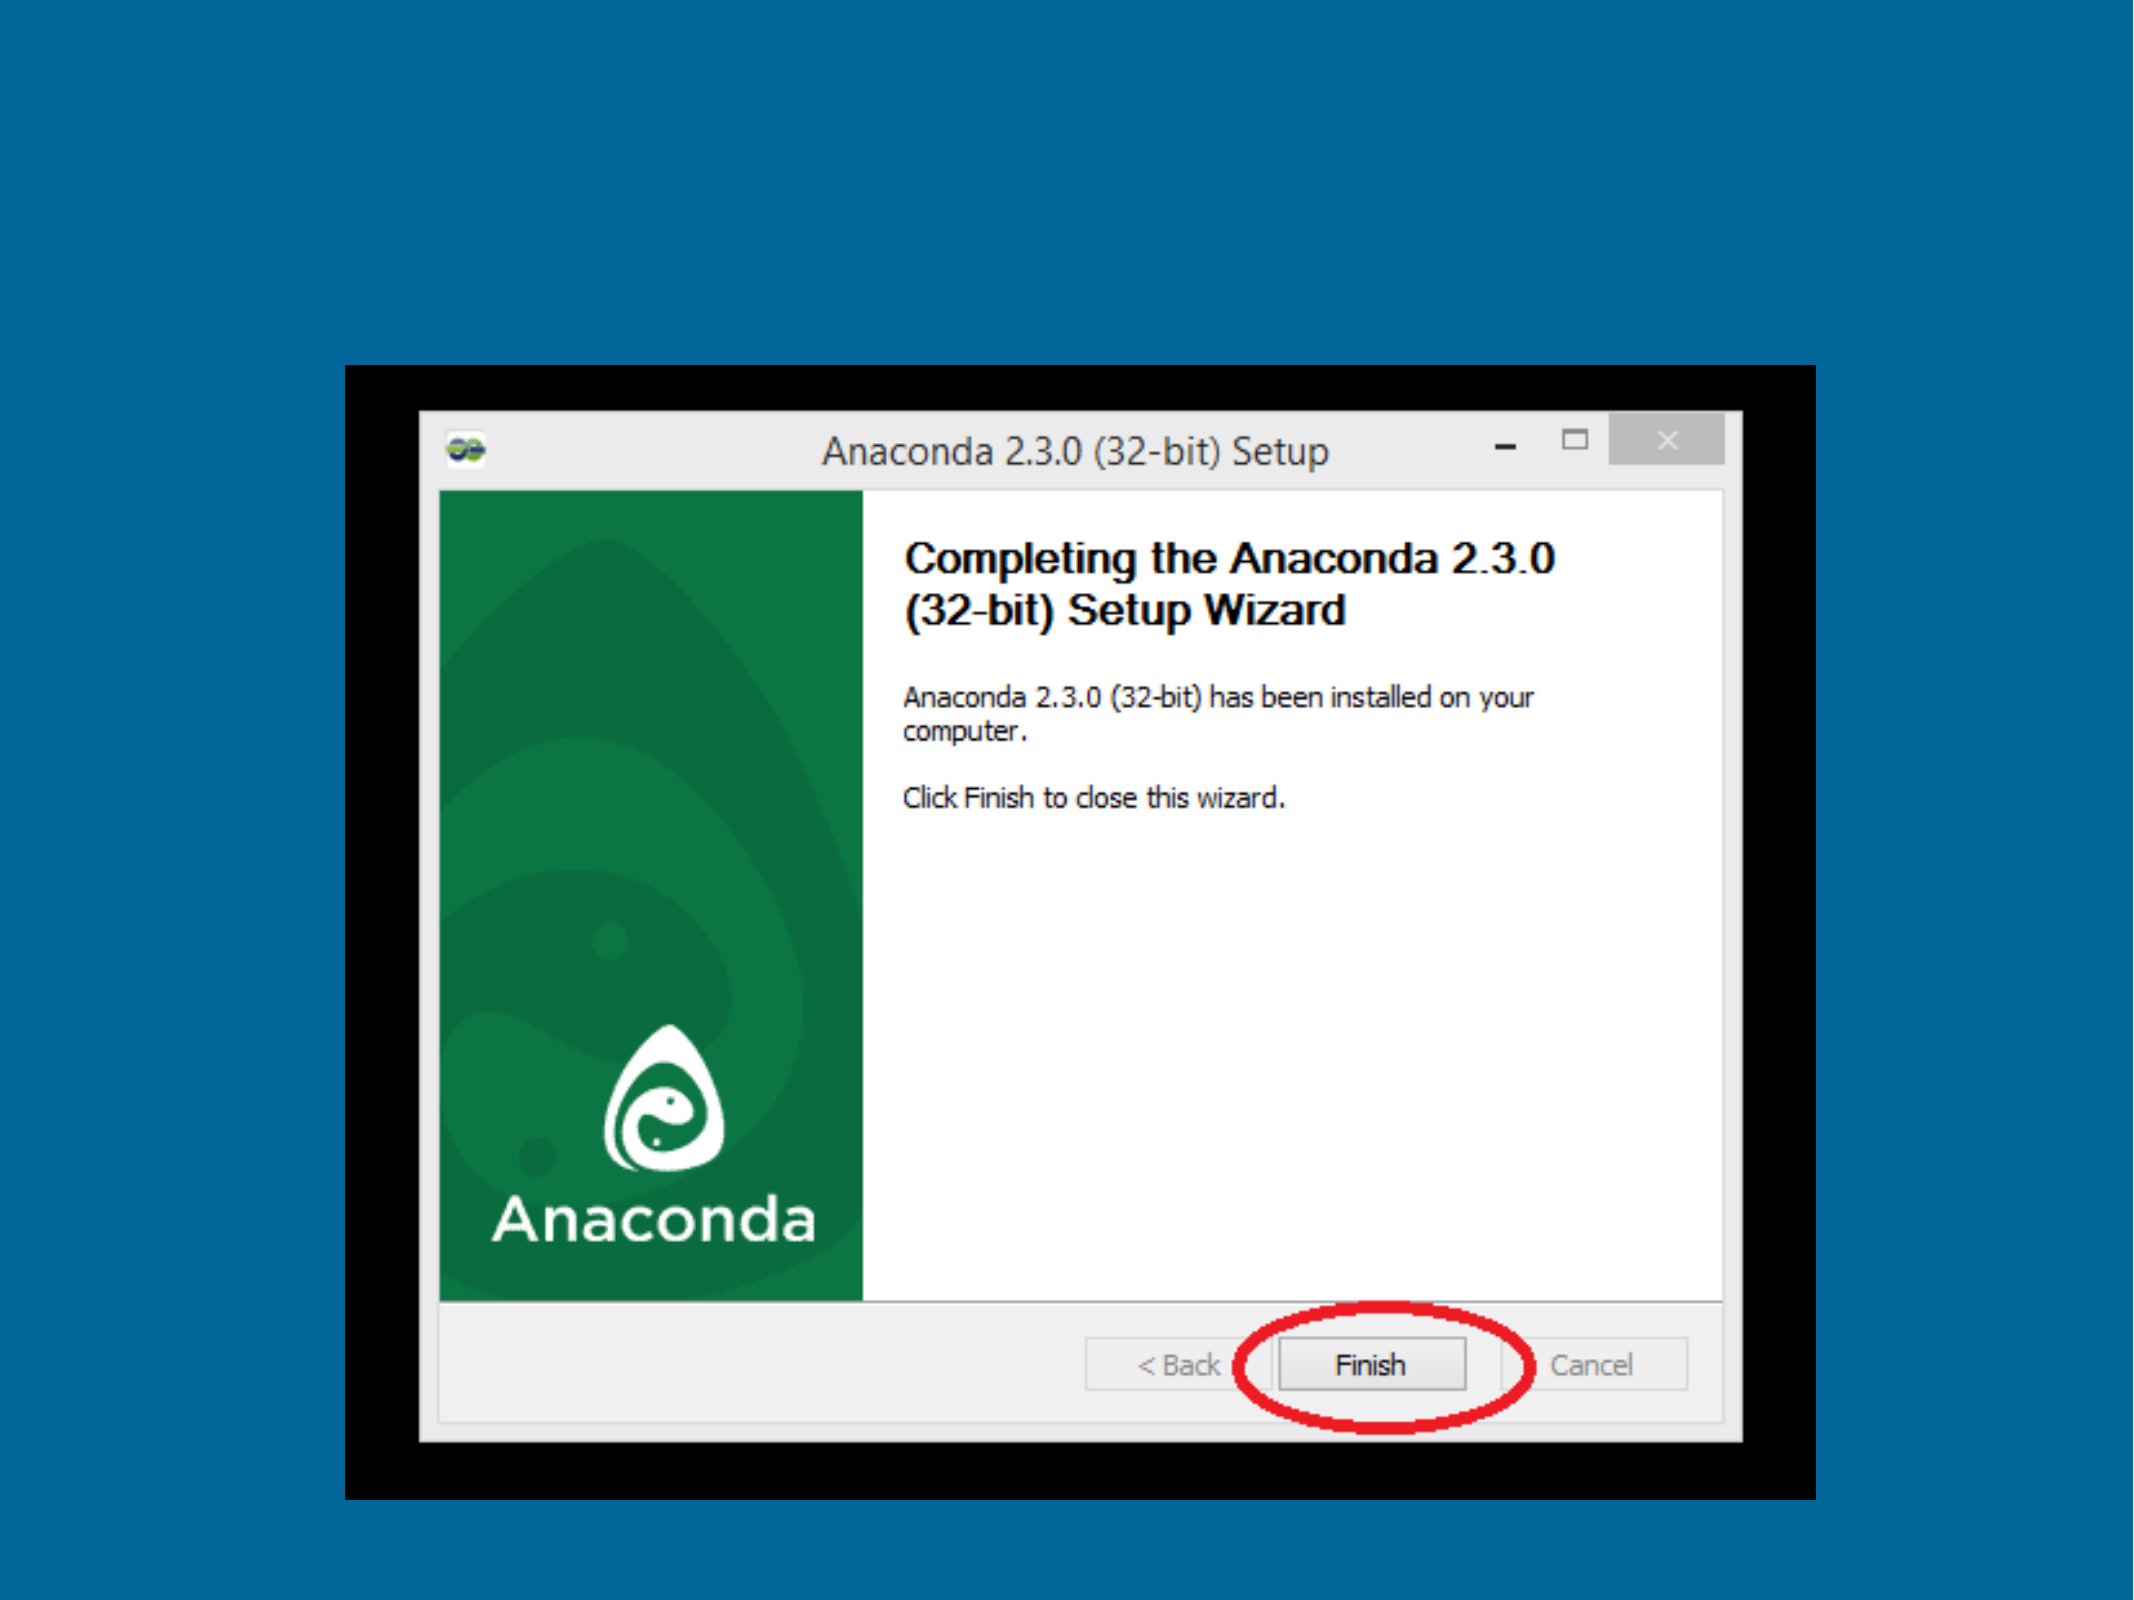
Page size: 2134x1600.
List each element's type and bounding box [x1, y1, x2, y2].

picture [346, 366, 1815, 1499]
